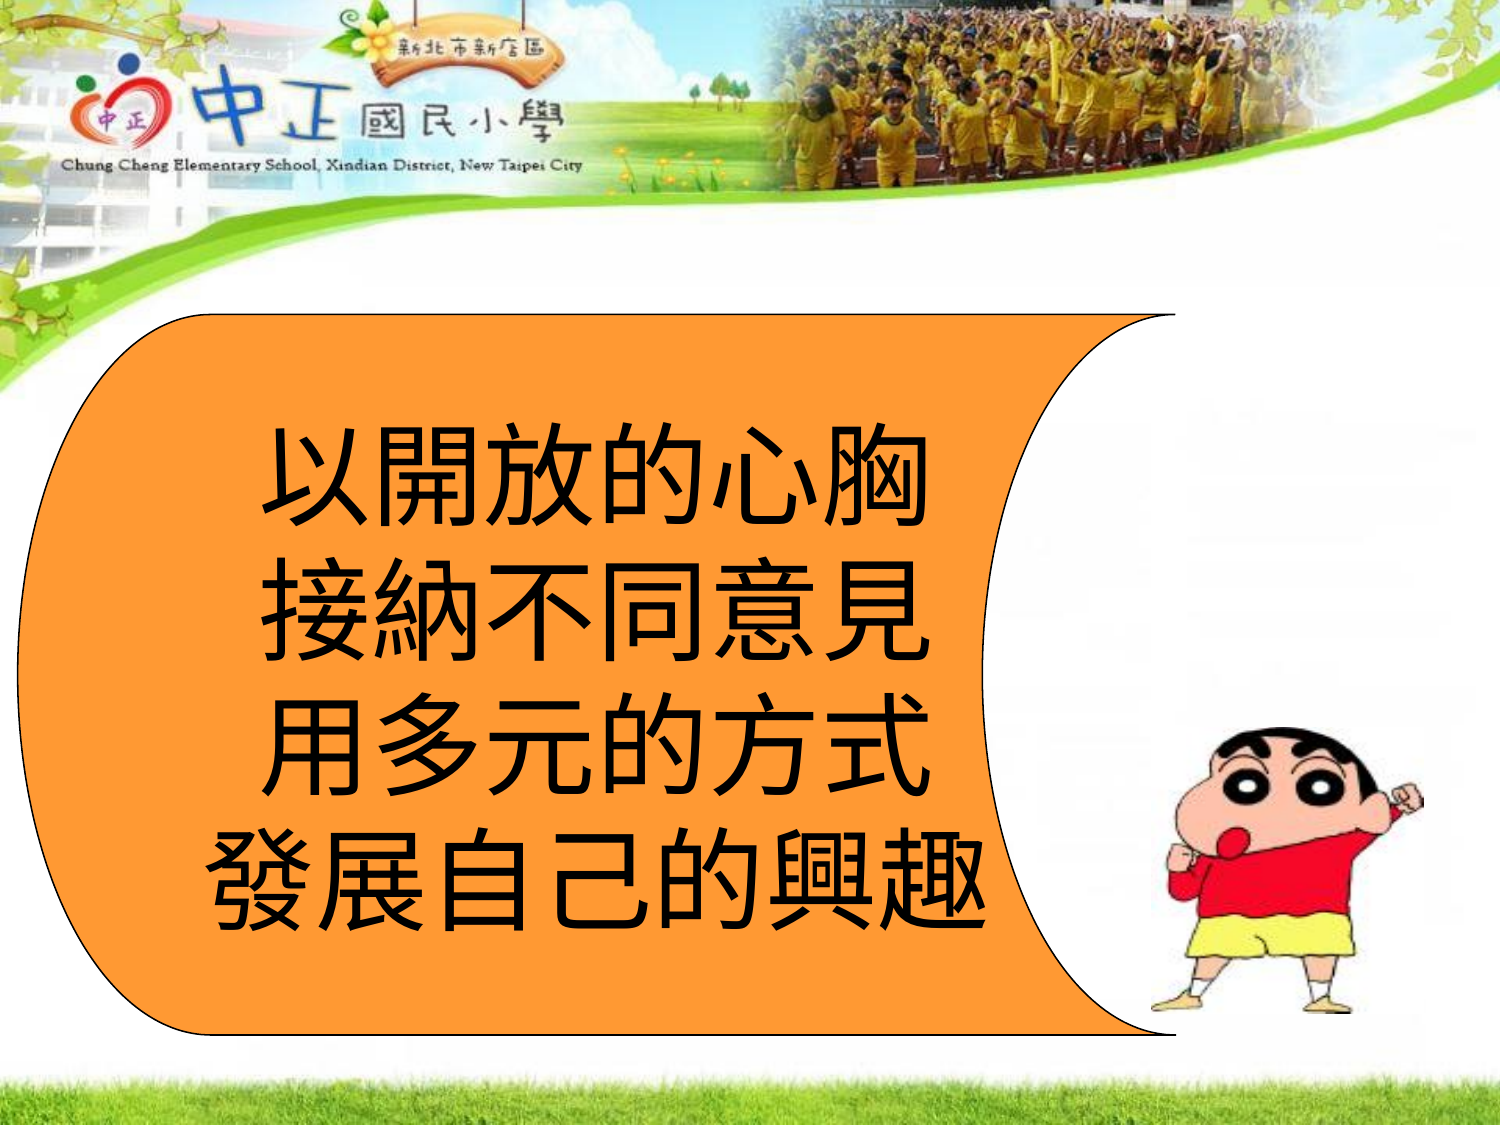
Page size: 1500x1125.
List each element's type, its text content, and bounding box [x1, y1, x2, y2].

text_box 以開放的心胸 接納不同意見 用多元的方式 發展自己的興趣 [17, 314, 1176, 1036]
picture [1151, 727, 1424, 1014]
